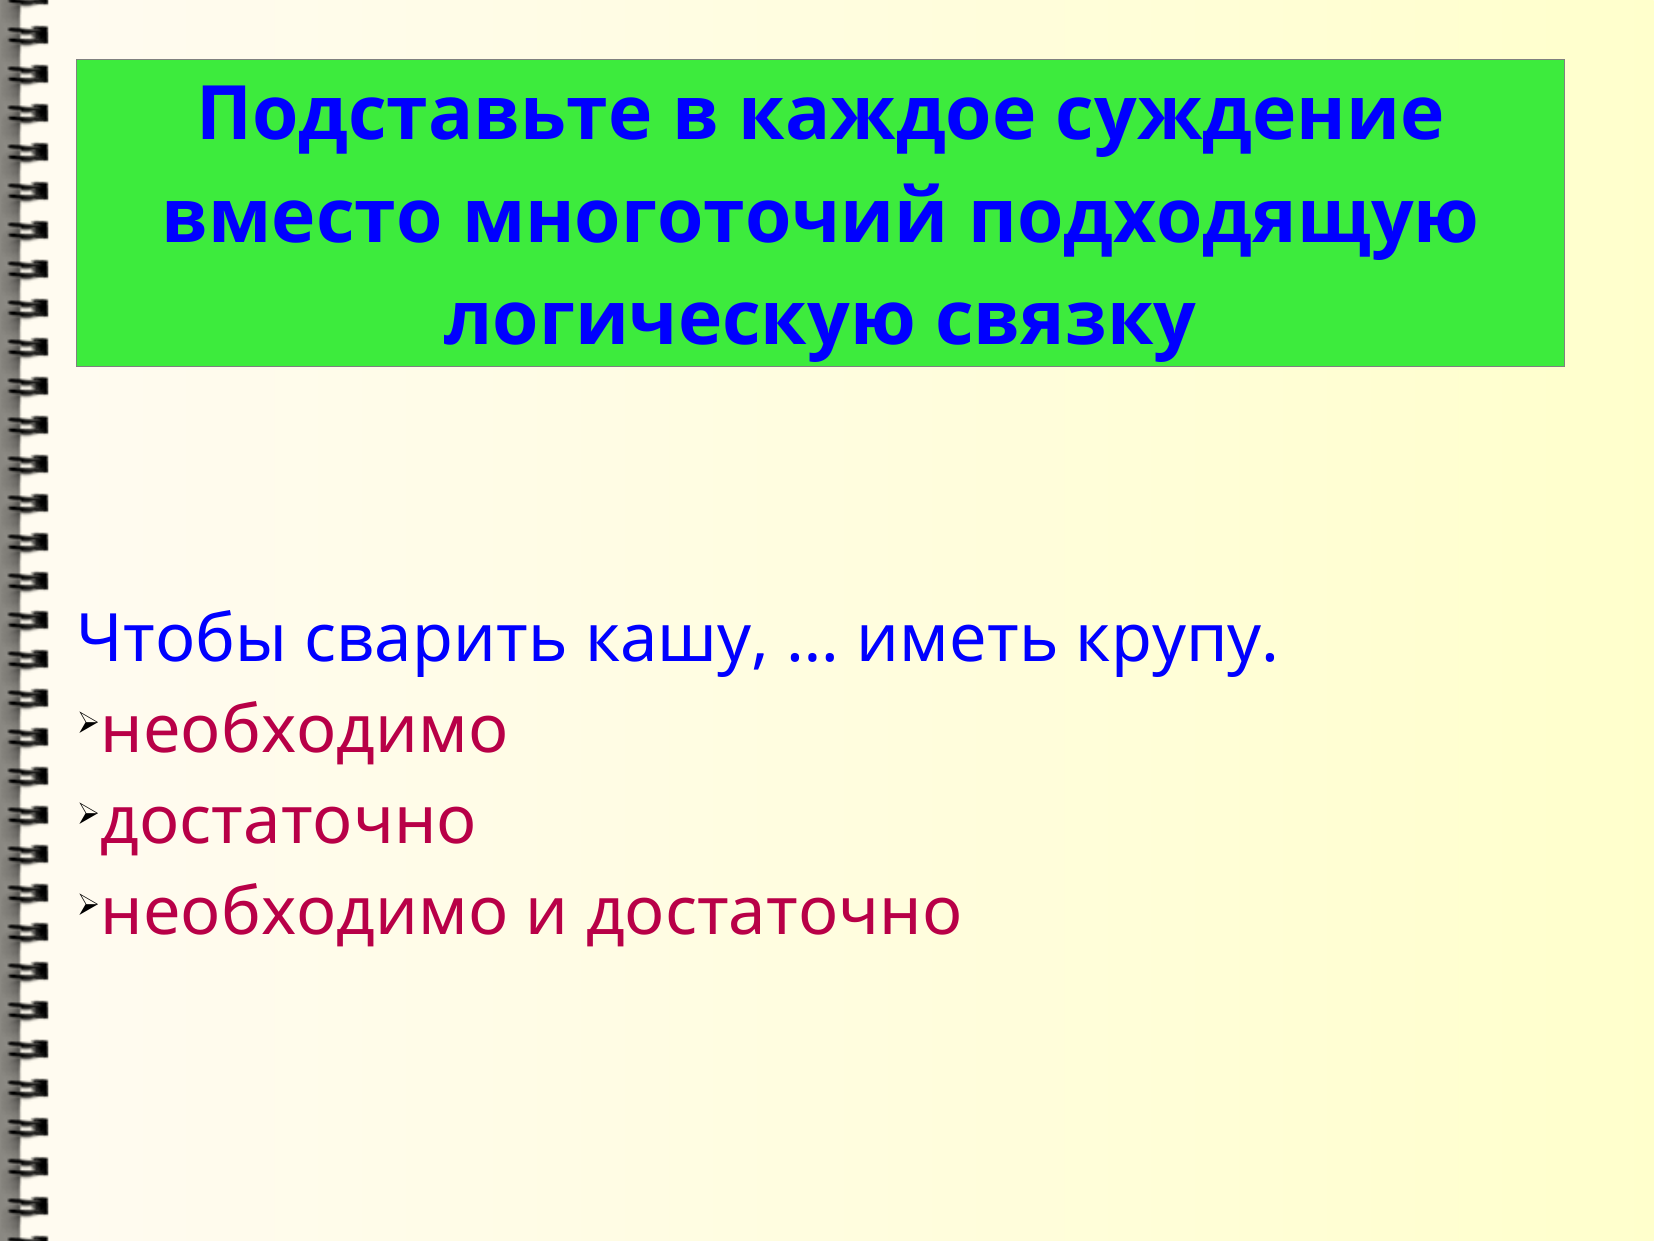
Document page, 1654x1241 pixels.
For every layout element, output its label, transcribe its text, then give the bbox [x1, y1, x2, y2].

subtitle Чтобы сварить кашу, … иметь крупу. необходимо достаточно необходимо и достаточно [76, 442, 1565, 1102]
picture [0, 0, 1654, 1241]
title Подставьте в каждое суждение вместо многоточий подходящую логическую связку [76, 79, 1565, 347]
